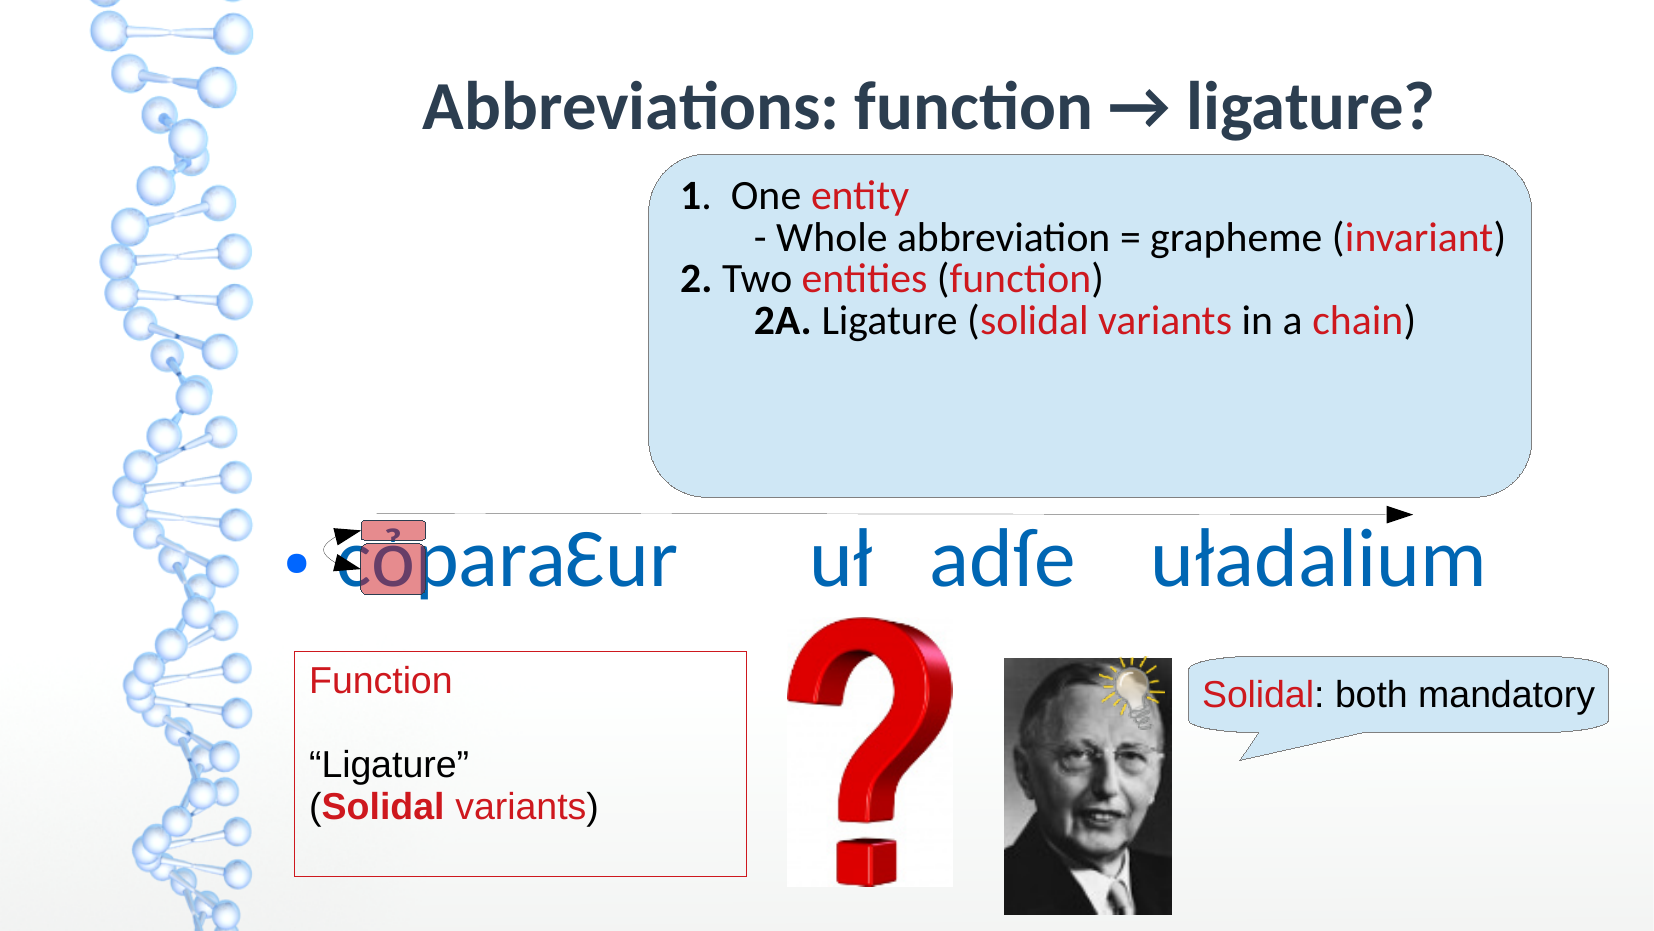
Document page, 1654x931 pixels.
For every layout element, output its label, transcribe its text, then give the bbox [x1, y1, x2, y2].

text_box 1. One entity - Whole abbreviation = grapheme (invariant) 2. Two entities (function) 2A. Ligature (solidal variants in a chain) [648, 154, 1532, 498]
picture [0, 0, 1654, 931]
title Abbreviations: function → ligature? [265, 35, 1595, 189]
list cỏparaƐur uł adſe uładalium [265, 523, 1629, 615]
text_box Function “Ligature” (Solidal variants) [294, 651, 747, 877]
text_box [360, 543, 426, 595]
text_box [361, 520, 426, 541]
text_box Solidal: both mandatory [1188, 656, 1609, 761]
